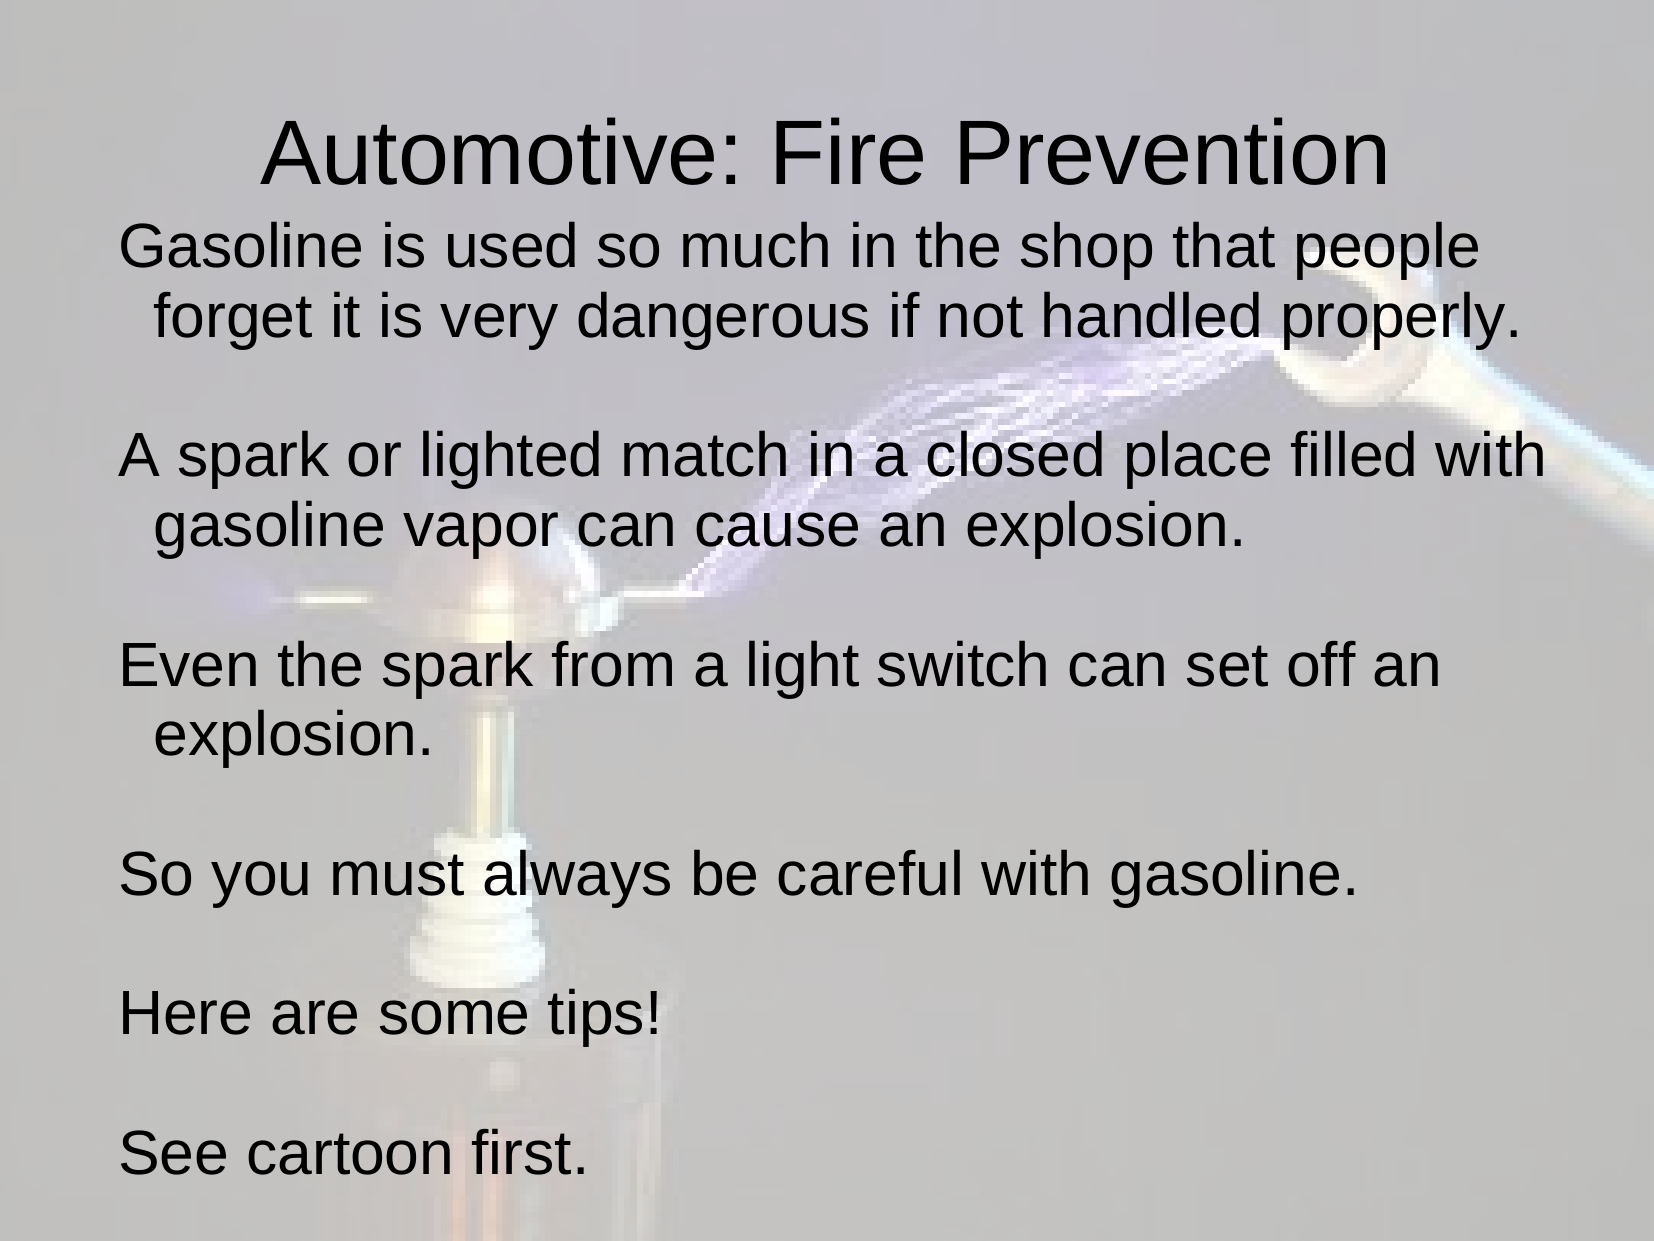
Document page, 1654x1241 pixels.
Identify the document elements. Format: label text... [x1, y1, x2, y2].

title Automotive: Fire Prevention [82, 49, 1571, 211]
picture [0, 0, 1654, 1241]
subtitle Gasoline is used so much in the shop that people forget it is very dangerous if not handled properly. A spark or lighted match in a closed place filled with gasoline vapor can cause an explosion. Even the spark from a light switch can set off an explosion. So you must always be careful with gasoline. Here are some tips! See cartoon first. [82, 211, 1571, 1188]
